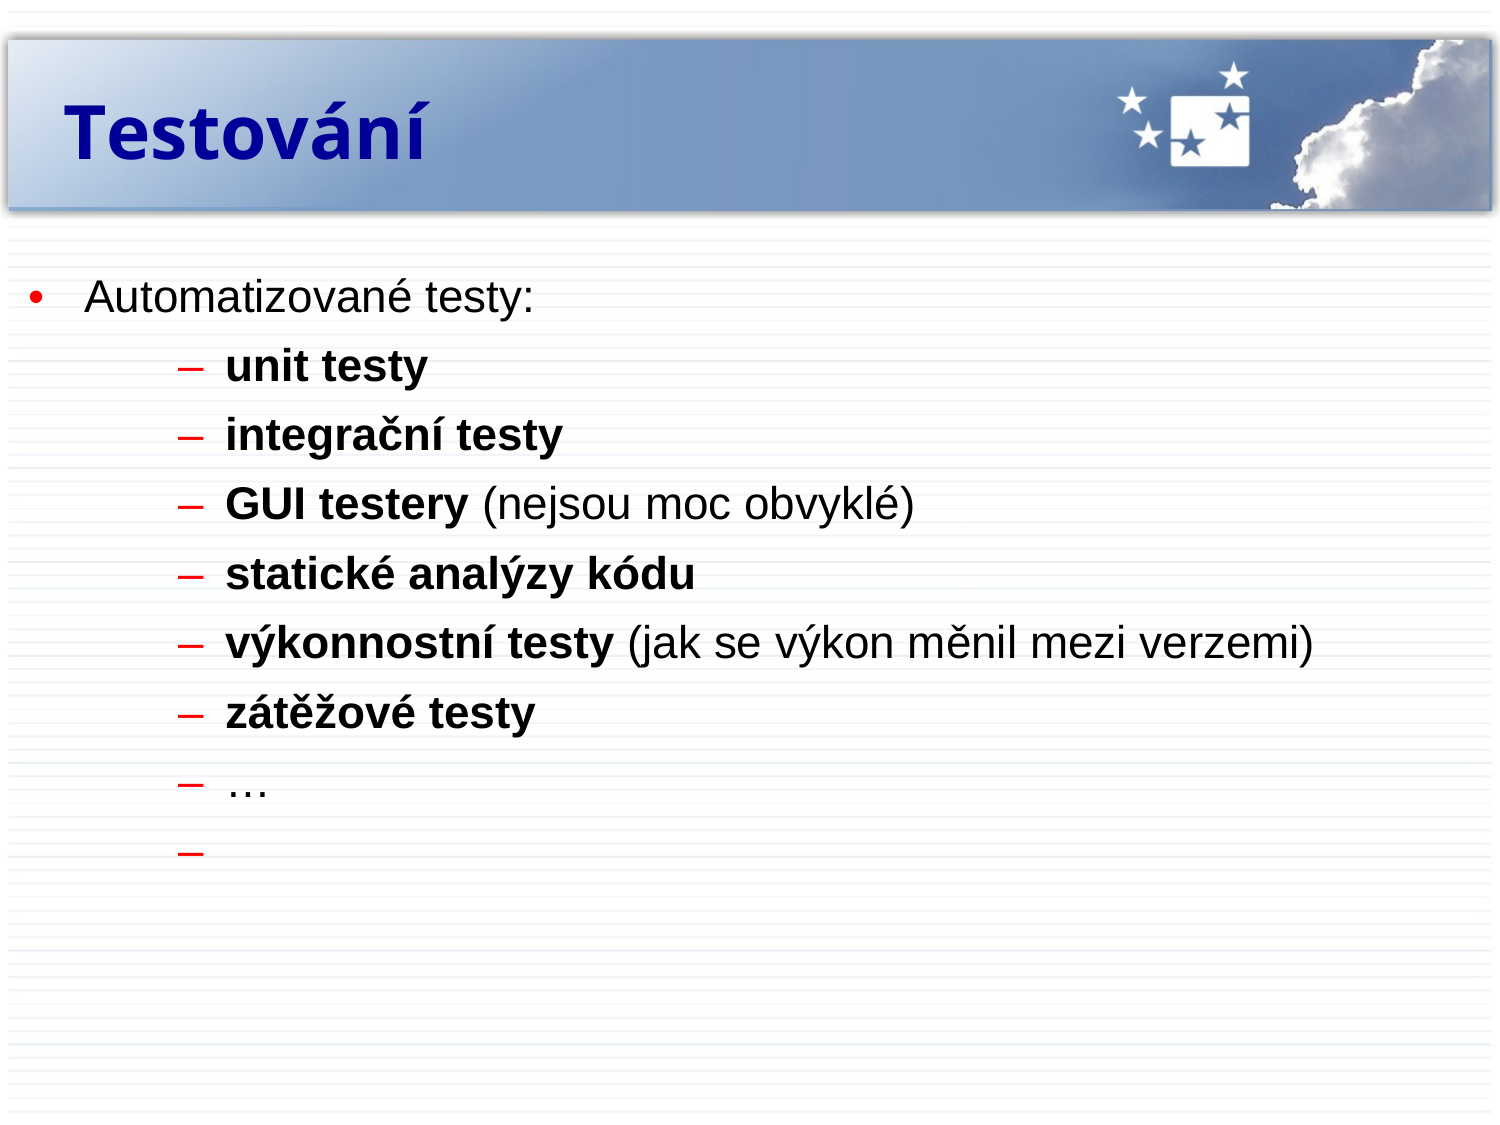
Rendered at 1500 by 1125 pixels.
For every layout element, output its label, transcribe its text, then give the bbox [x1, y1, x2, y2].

picture [0, 0, 1500, 1125]
title Testování [63, 26, 1414, 229]
list Automatizované testy: unit testy integrační testy GUI testery (nejsou moc obvyklé) statické analýzy kódu výkonnostní testy (jak se výkon měnil mezi verzemi) zátěžové testy … [28, 266, 1480, 1096]
